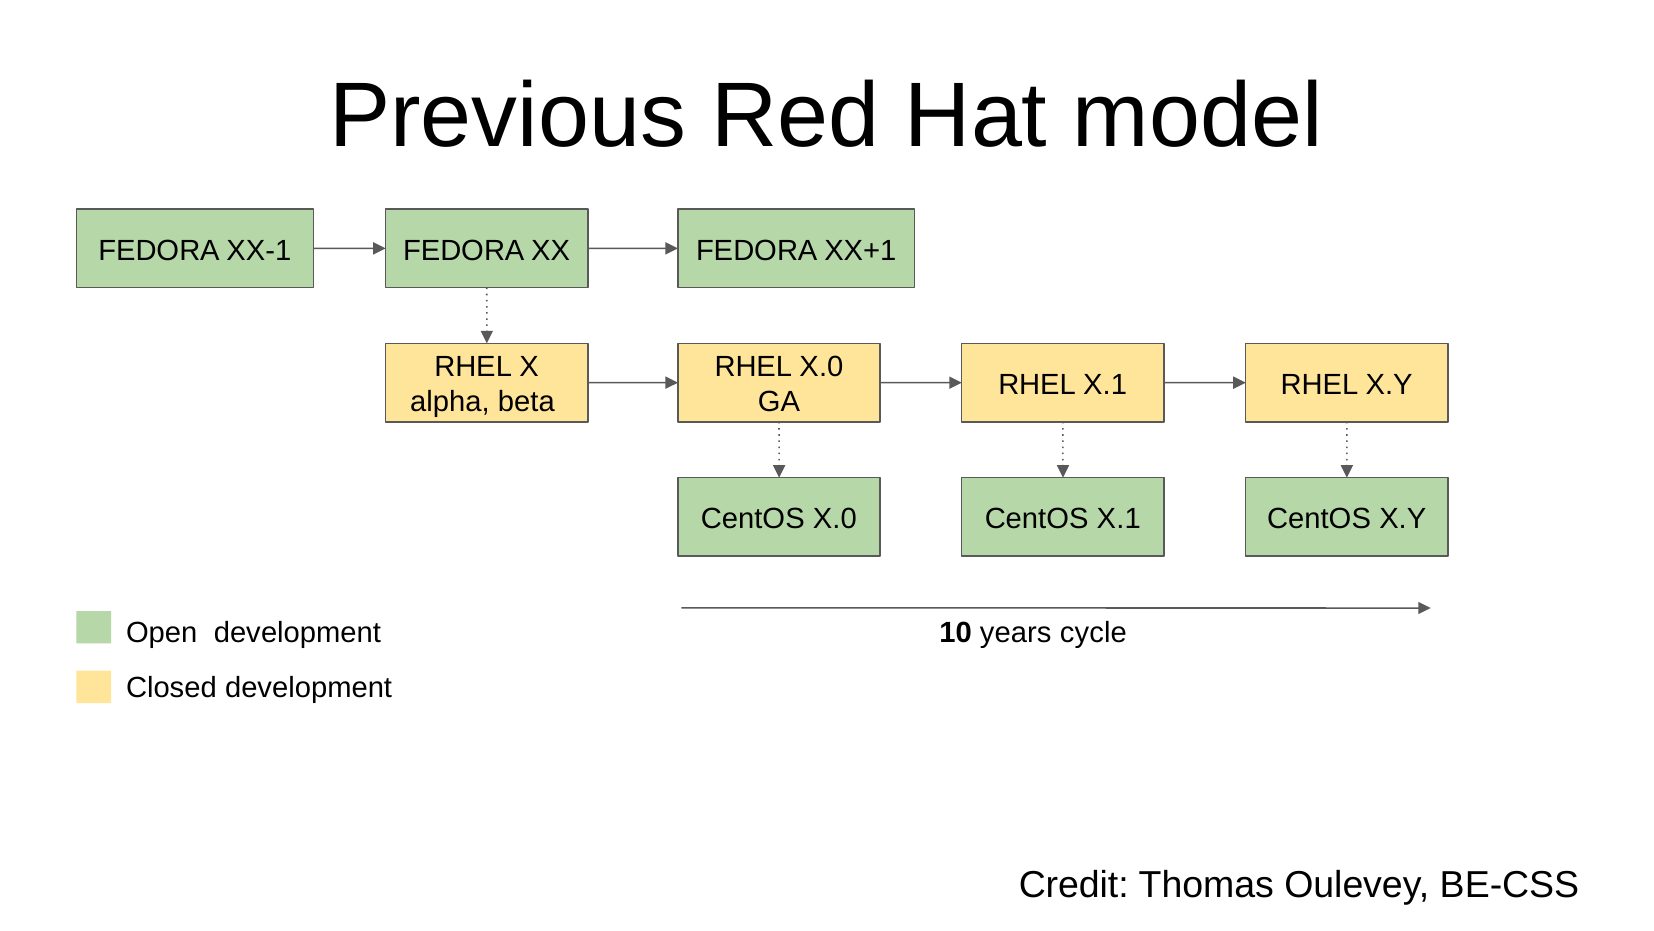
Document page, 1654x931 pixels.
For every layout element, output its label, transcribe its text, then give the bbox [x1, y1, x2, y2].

title Previous Red Hat model [82, 37, 1571, 193]
text_box RHEL X.Y [1245, 343, 1448, 422]
text_box [51, 189, 1449, 750]
text_box CentOS X.0 [677, 477, 881, 557]
text_box Open development [111, 598, 408, 633]
text_box CentOS X.Y [1245, 477, 1448, 557]
text_box RHEL X.0 GA [677, 343, 881, 422]
text_box RHEL X.1 [961, 343, 1164, 422]
text_box CentOS X.1 [961, 477, 1164, 557]
text_box Credit: Thomas Oulevey, BE-CSS [1003, 856, 1625, 931]
text_box Closed development [111, 652, 591, 688]
text_box FEDORA XX-1 [76, 209, 314, 288]
text_box 10 years cycle [924, 598, 1145, 631]
text_box RHEL X alpha, beta [385, 343, 588, 422]
text_box FEDORA XX [385, 209, 588, 288]
text_box FEDORA XX+1 [677, 209, 915, 288]
